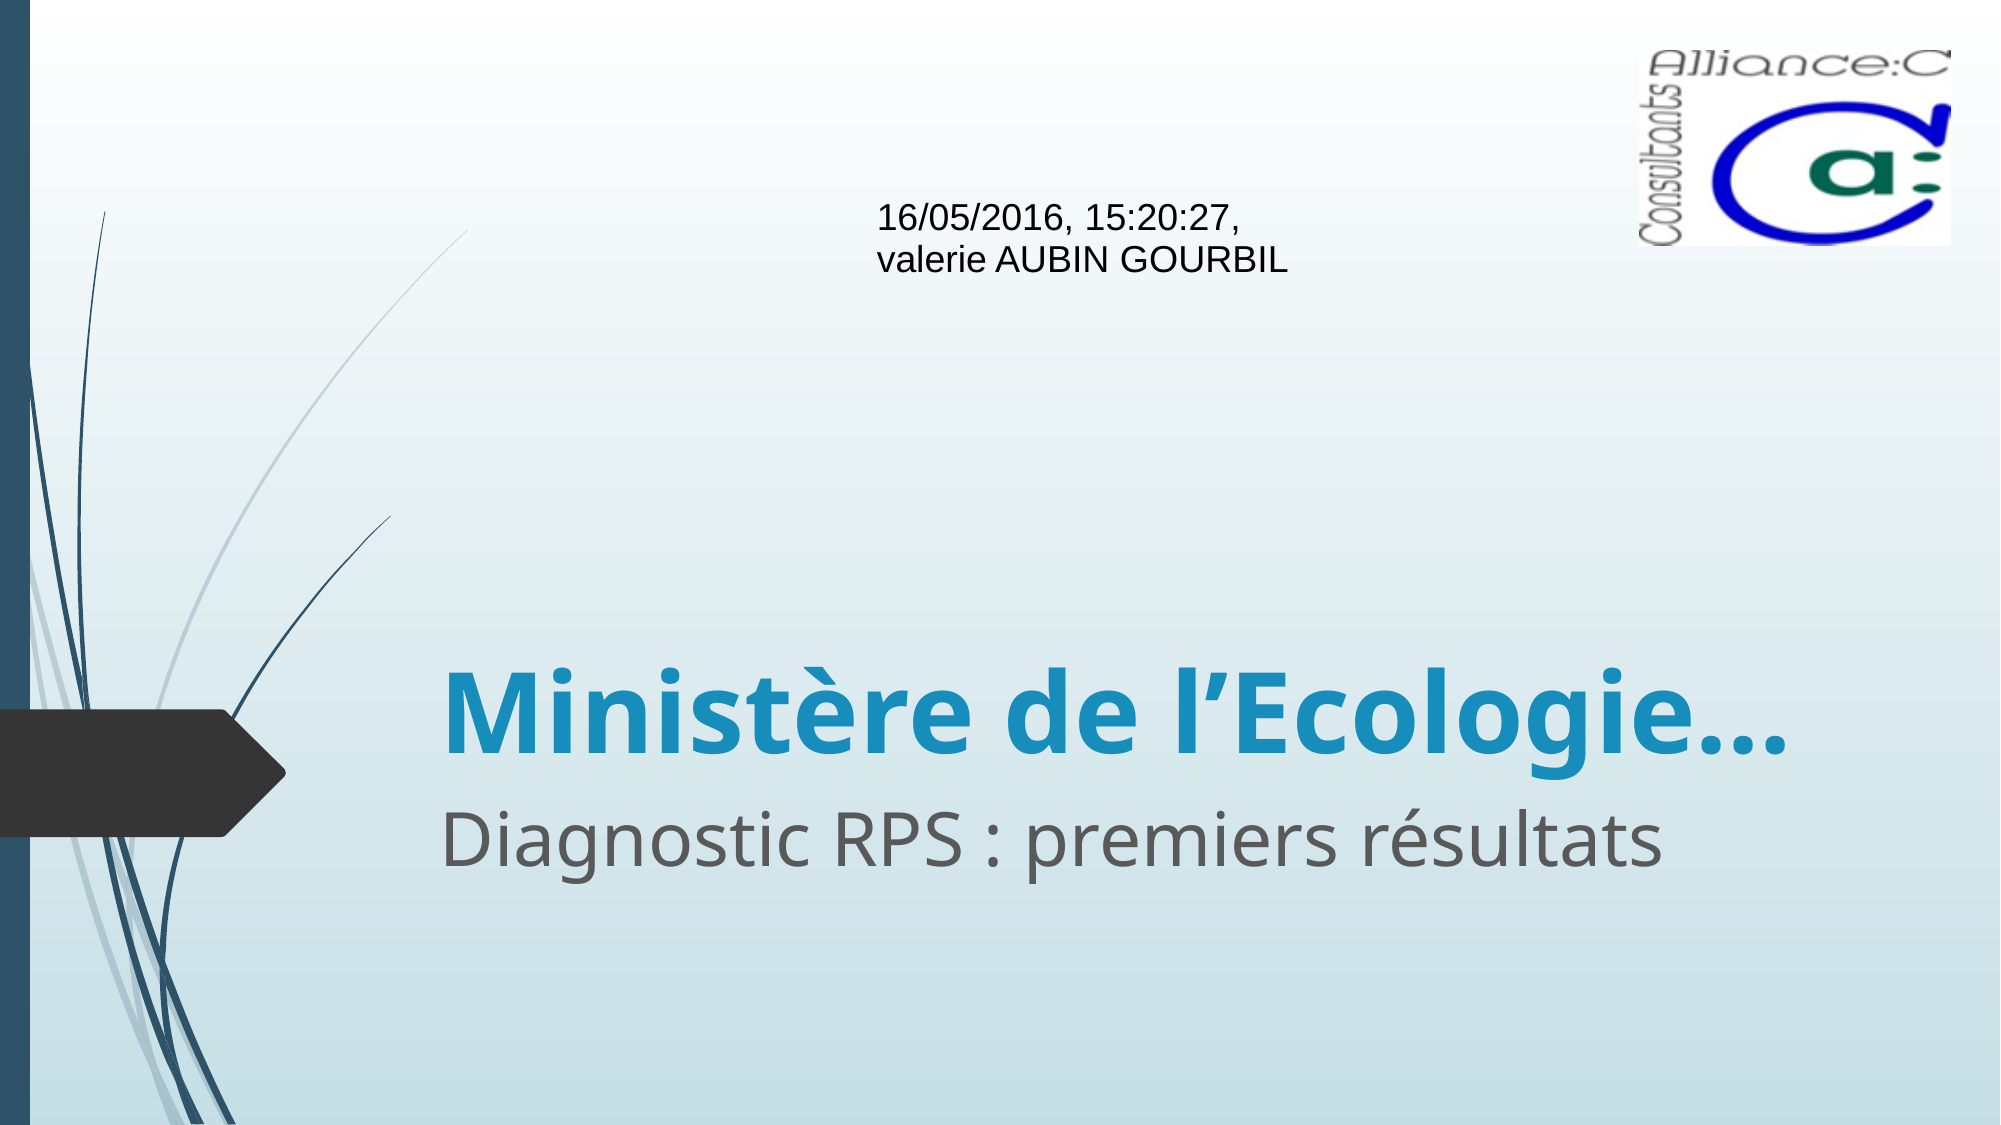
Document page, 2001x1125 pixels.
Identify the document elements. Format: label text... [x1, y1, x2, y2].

picture [1639, 50, 1951, 246]
text_box 16/05/2016, 15:20:27, valerie AUBIN GOURBIL [862, 188, 1323, 288]
subtitle Diagnostic RPS : premiers résultats [424, 783, 1888, 969]
title Ministère de l’Ecologie… [424, 412, 1888, 783]
